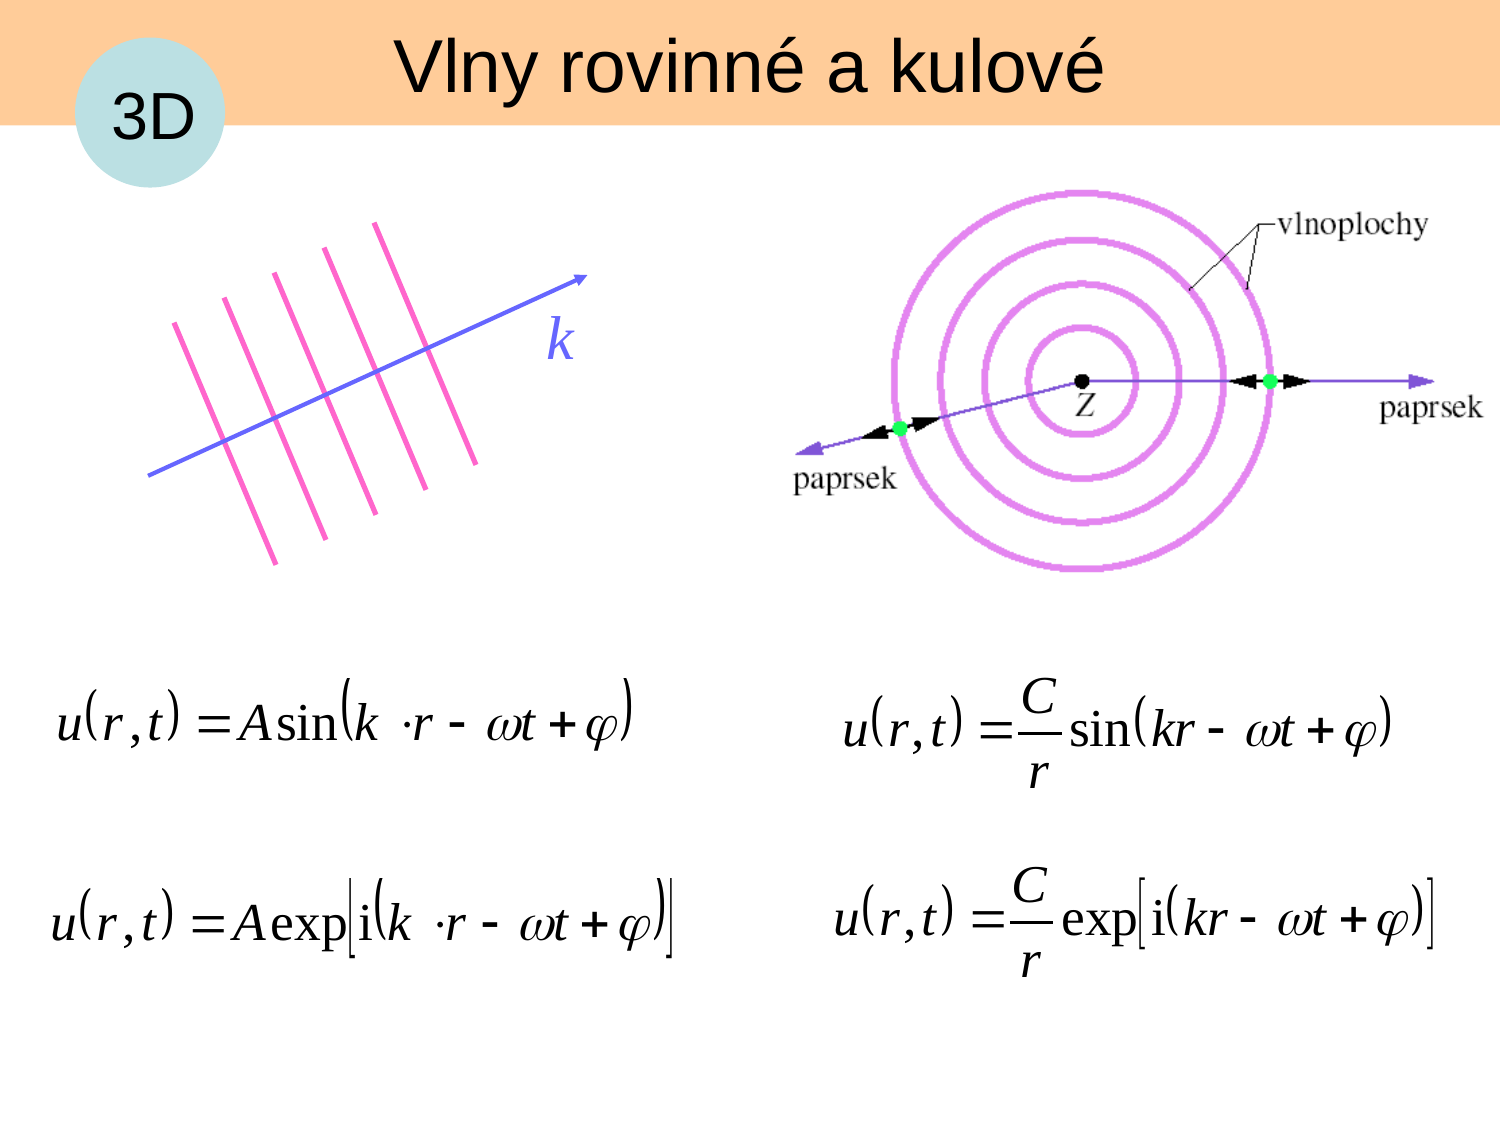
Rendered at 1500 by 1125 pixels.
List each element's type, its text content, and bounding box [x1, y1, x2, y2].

chart [537, 287, 595, 376]
text_box 3D [75, 37, 226, 188]
text_box Vlny rovinné a kulové [0, 0, 1500, 126]
chart [827, 851, 1448, 990]
picture [774, 186, 1491, 576]
chart [43, 878, 682, 963]
chart [50, 678, 639, 763]
chart [835, 662, 1403, 801]
